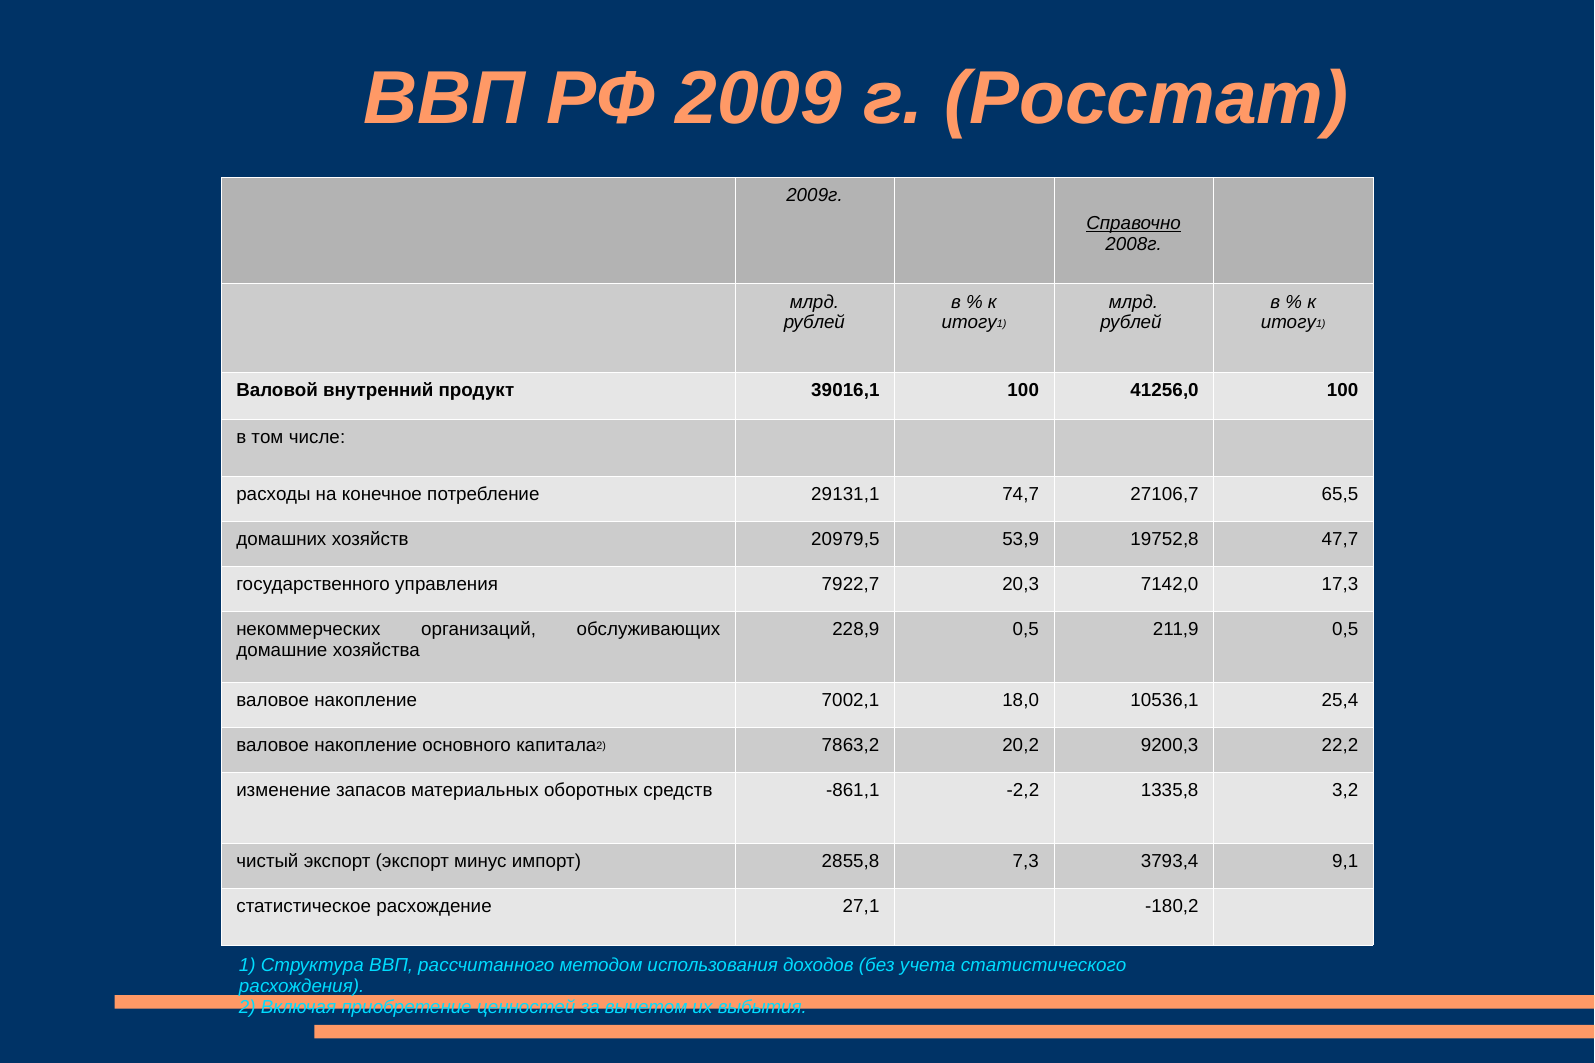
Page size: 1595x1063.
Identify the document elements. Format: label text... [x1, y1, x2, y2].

table_cell 39016,1 [736, 373, 894, 419]
table_cell [895, 420, 1054, 476]
table_cell [222, 284, 735, 372]
table_cell [1214, 420, 1373, 476]
table_cell -861,1 [736, 773, 894, 843]
table_cell 27,1 [736, 889, 894, 945]
table_cell 47,7 [1214, 522, 1373, 566]
table_cell 100 [895, 373, 1054, 419]
table_cell 41256,0 [1055, 373, 1213, 419]
title ВВП РФ 2009 г. (Росстат) [118, 18, 1595, 178]
table_cell расходы на конечное потребление [222, 477, 735, 521]
table_cell млрд. рублей [1055, 284, 1213, 372]
table_cell 53,9 [895, 522, 1054, 566]
table_cell валовое накопление [222, 683, 735, 727]
table_header Справочно 2008г. [1055, 178, 1213, 283]
table_cell -180,2 [1055, 889, 1213, 945]
table_cell 19752,8 [1055, 522, 1213, 566]
table_cell 9,1 [1214, 844, 1373, 888]
table_cell -2,2 [895, 773, 1054, 843]
table_cell 211,9 [1055, 612, 1213, 682]
table_cell 20,3 [895, 567, 1054, 611]
table_cell [895, 889, 1054, 945]
table_cell 2855,8 [736, 844, 894, 888]
table_cell 9200,3 [1055, 728, 1213, 772]
table_cell 22,2 [1214, 728, 1373, 772]
table_cell Валовой внутренний продукт [222, 373, 735, 419]
table_cell 7142,0 [1055, 567, 1213, 611]
table_cell 29131,1 [736, 477, 894, 521]
table_cell 10536,1 [1055, 683, 1213, 727]
table_header [1214, 178, 1373, 283]
table_cell 7002,1 [736, 683, 894, 727]
table_header 2009г. [736, 178, 894, 283]
table_cell 0,5 [895, 612, 1054, 682]
table_cell 27106,7 [1055, 477, 1213, 521]
table_cell домашних хозяйств [222, 522, 735, 566]
table_cell 3793,4 [1055, 844, 1213, 888]
table_cell 3,2 [1214, 773, 1373, 843]
table_cell 17,3 [1214, 567, 1373, 611]
table_cell 25,4 [1214, 683, 1373, 727]
table_cell 7863,2 [736, 728, 894, 772]
table_cell 1335,8 [1055, 773, 1213, 843]
table_cell валовое накопление основного капитала2) [222, 728, 735, 772]
table_cell [736, 420, 894, 476]
table_cell [1055, 420, 1213, 476]
table_cell чистый экспорт (экспорт минус импорт) [222, 844, 735, 888]
table_cell млрд. рублей [736, 284, 894, 372]
table_cell 20,2 [895, 728, 1054, 772]
table_cell 65,5 [1214, 477, 1373, 521]
table_cell 7922,7 [736, 567, 894, 611]
table_cell изменение запасов материальных оборотных средств [222, 773, 735, 843]
table_cell в % к итогу1) [1214, 284, 1373, 372]
table_cell государственного управления [222, 567, 735, 611]
table_header [895, 178, 1054, 283]
table_cell 20979,5 [736, 522, 894, 566]
table_cell 100 [1214, 373, 1373, 419]
table_cell 0,5 [1214, 612, 1373, 682]
table_cell в том числе: [222, 420, 735, 476]
table_cell 74,7 [895, 477, 1054, 521]
table_cell [1214, 889, 1373, 945]
table_cell 18,0 [895, 683, 1054, 727]
table_header [222, 178, 735, 283]
text_box 1) Структура ВВП, рассчитанного методом использования доходов (без учета статистического расхождения). 2) Включая приобретение ценностей за вычетом их выбытия. [224, 947, 1270, 1004]
table_cell в % к итогу1) [895, 284, 1054, 372]
table_cell 228,9 [736, 612, 894, 682]
table_cell некоммерческих организаций, обслуживающих домашние хозяйства [222, 612, 735, 682]
table_cell 7,3 [895, 844, 1054, 888]
table_cell статистическое расхождение [222, 889, 735, 945]
